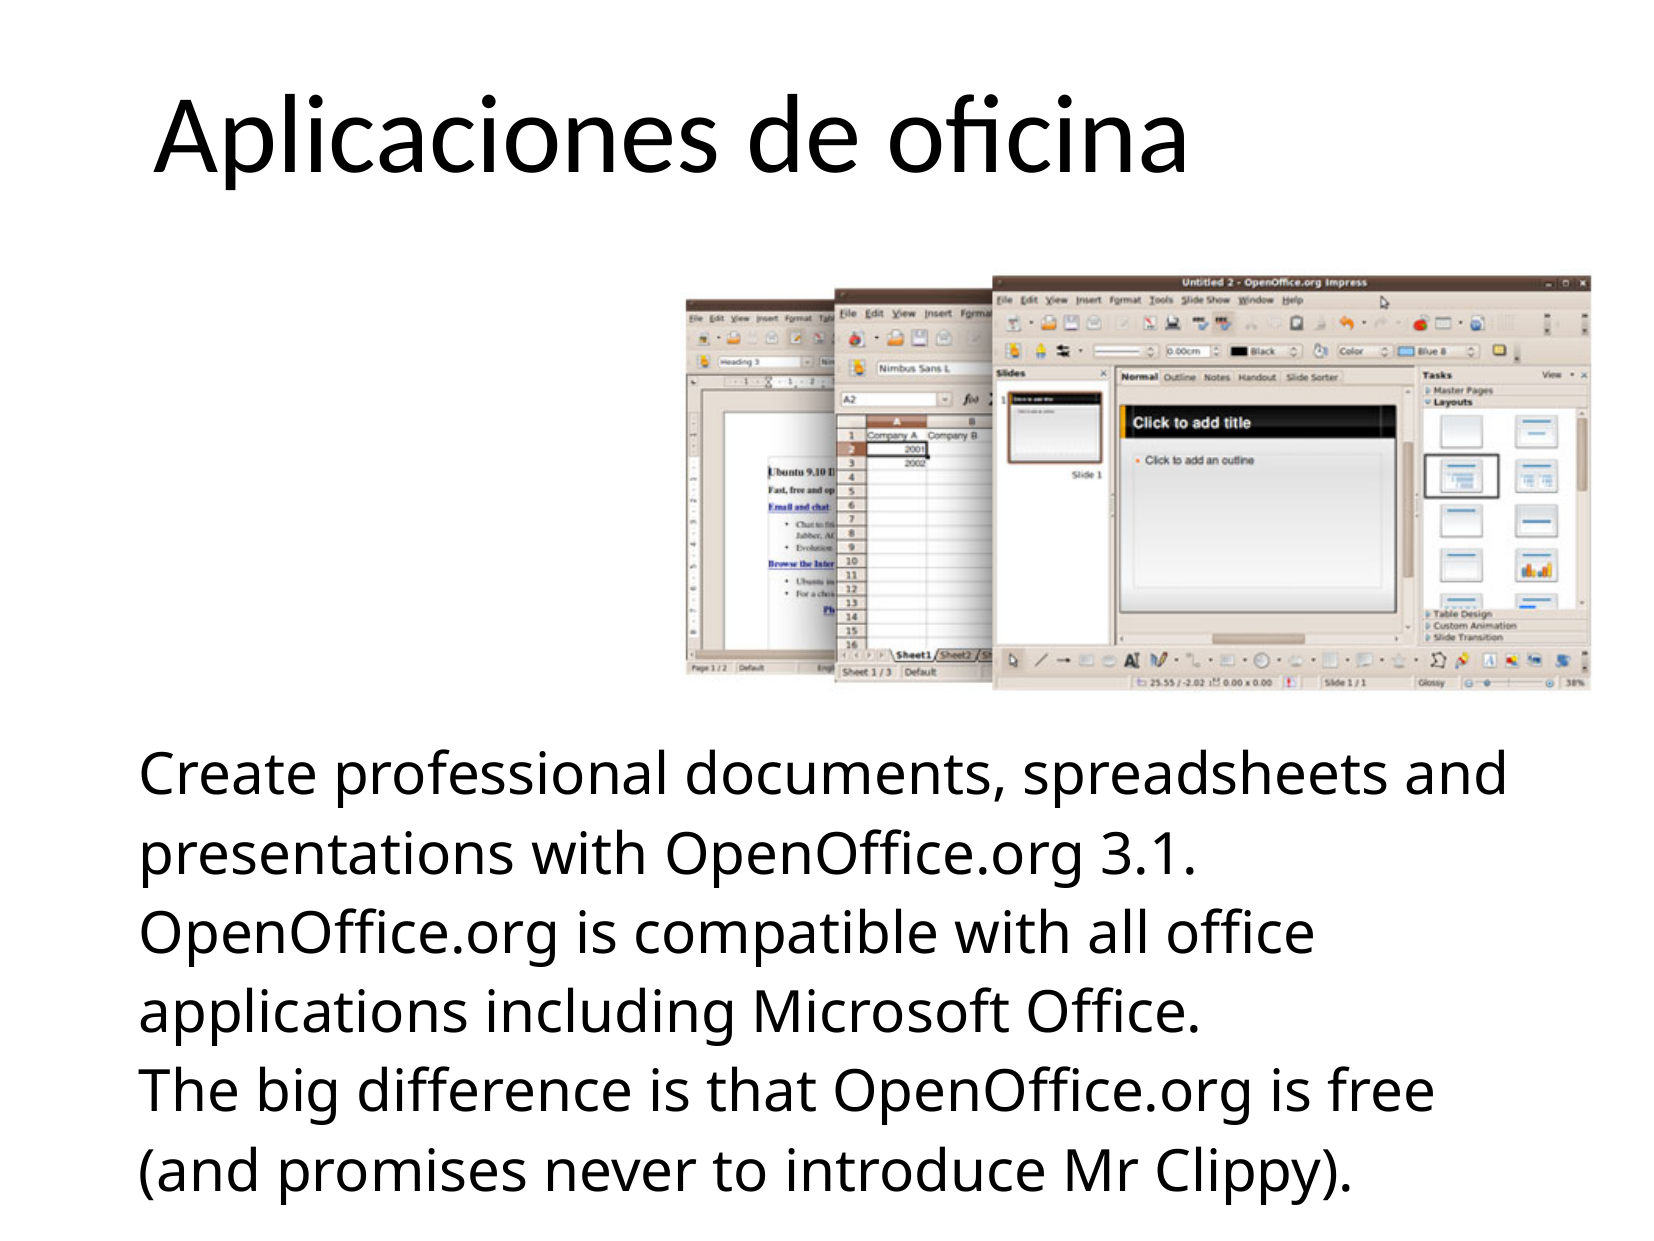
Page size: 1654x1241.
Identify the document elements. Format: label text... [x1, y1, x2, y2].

picture [680, 268, 1596, 708]
text_box Create professional documents, spreadsheets and presentations with OpenOffice.org 3.1. OpenOffice.org is compatible with all office applications including Microsoft Office. The big difference is that OpenOffice.org is free (and promises never to introduce Mr Clippy). [124, 725, 1563, 1216]
text_box Aplicaciones de oficina [138, 80, 1505, 208]
